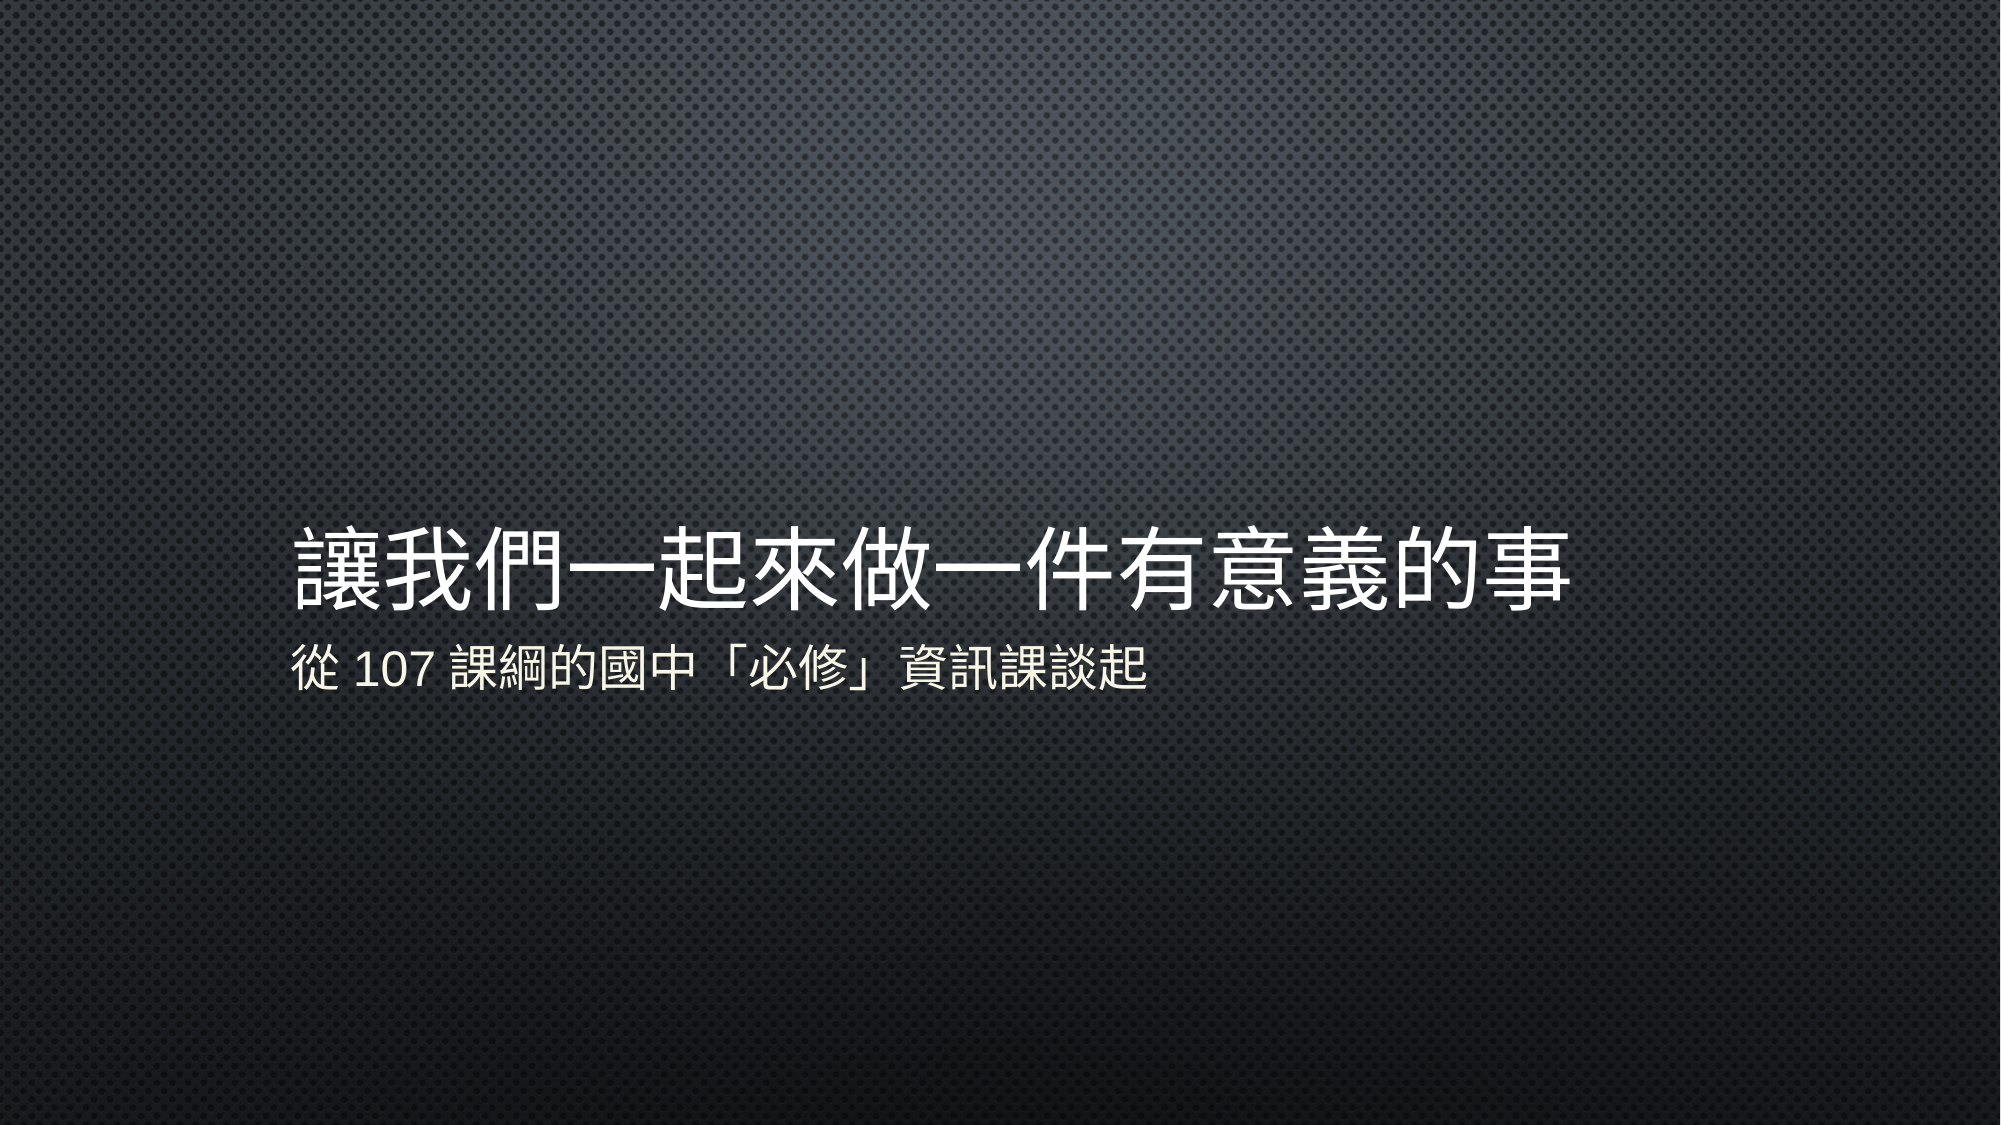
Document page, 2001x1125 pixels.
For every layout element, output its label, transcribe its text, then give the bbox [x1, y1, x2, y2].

list 從107課綱的國中「必修」資訊課談起 [275, 629, 1701, 771]
title 讓我們一起來做一件有意義的事 [276, 387, 1702, 629]
